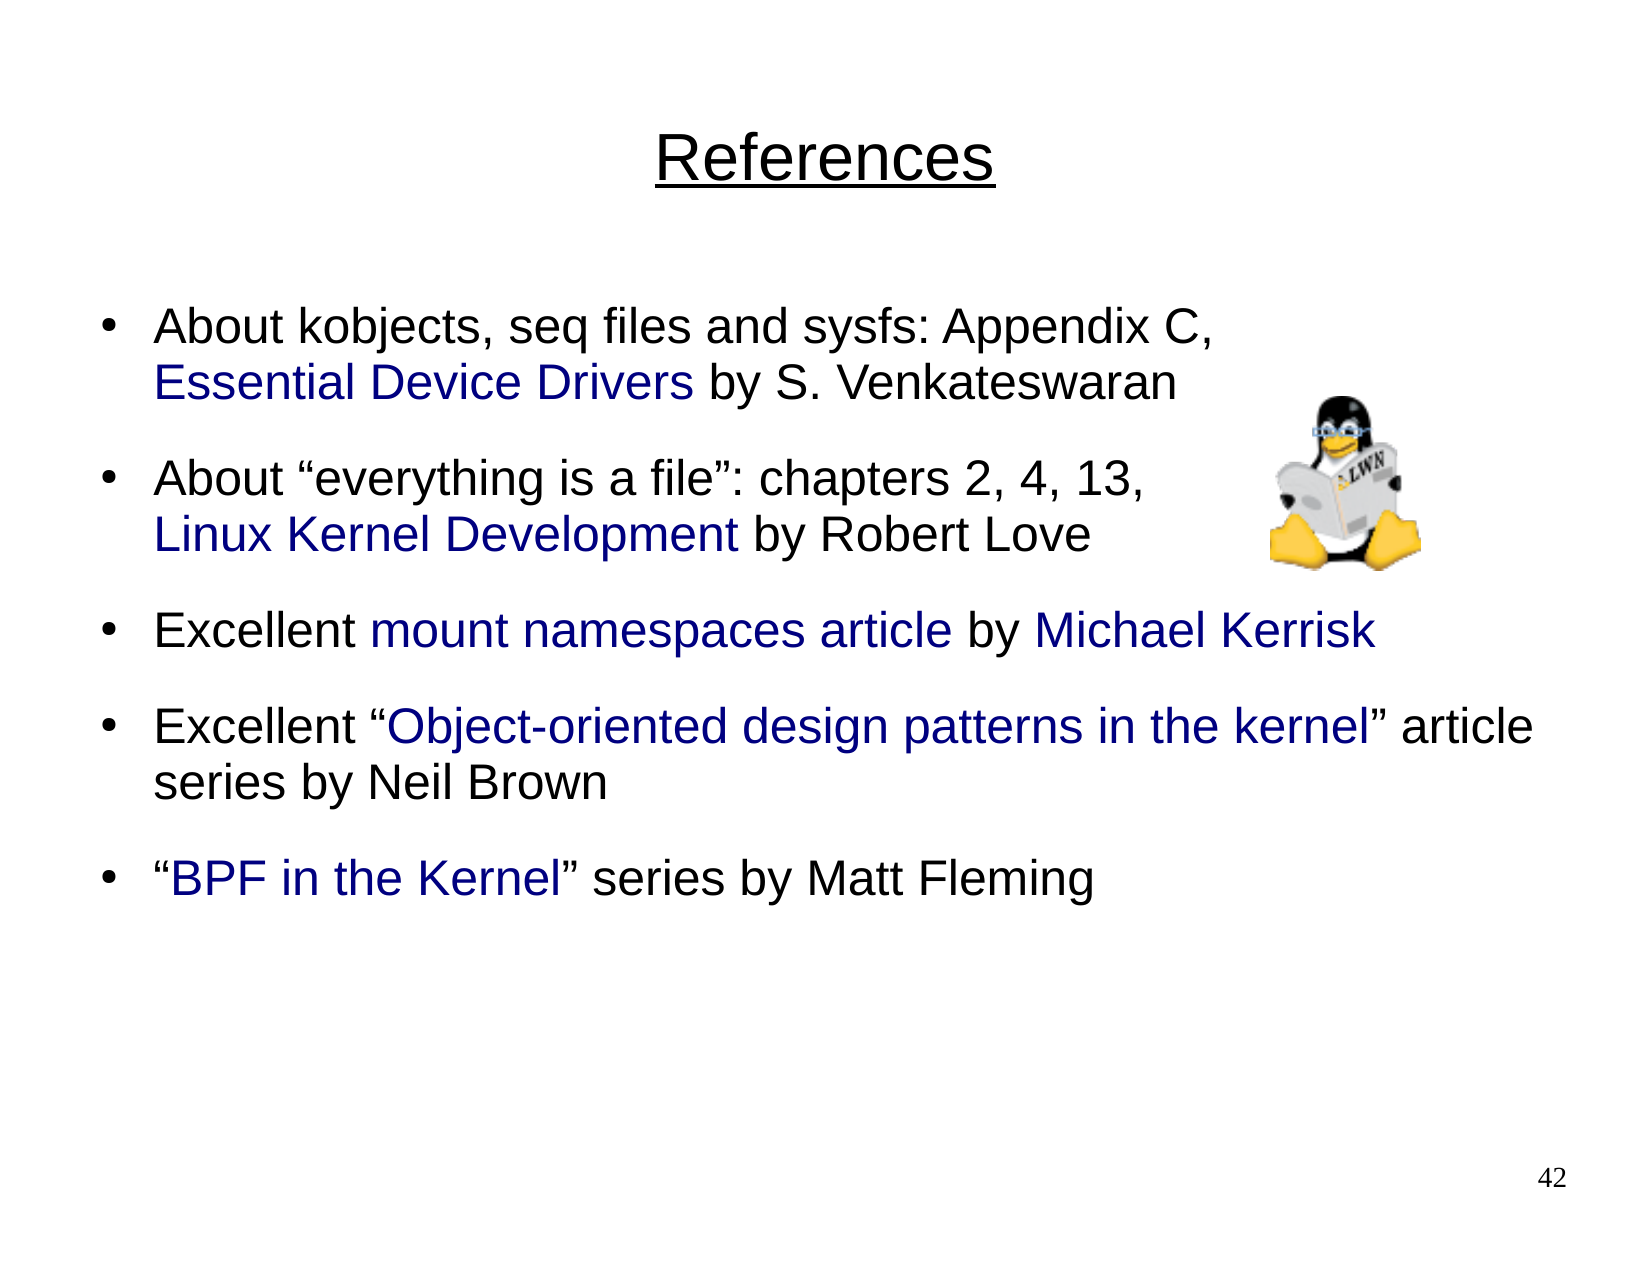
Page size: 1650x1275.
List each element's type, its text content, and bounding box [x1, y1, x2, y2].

list About kobjects, seq files and sysfs: Appendix C,Essential Device Drivers by S. Venkateswaran About “everything is a file”: chapters 2, 4, 13, Linux Kernel Development by Robert Love Excellent mount namespaces article by Michael Kerrisk Excellent “Object-oriented design patterns in the kernel” article series by Neil Brown “BPF in the Kernel” series by Matt Fleming [82, 298, 1568, 1038]
picture [1270, 396, 1421, 571]
title References [82, 50, 1568, 264]
